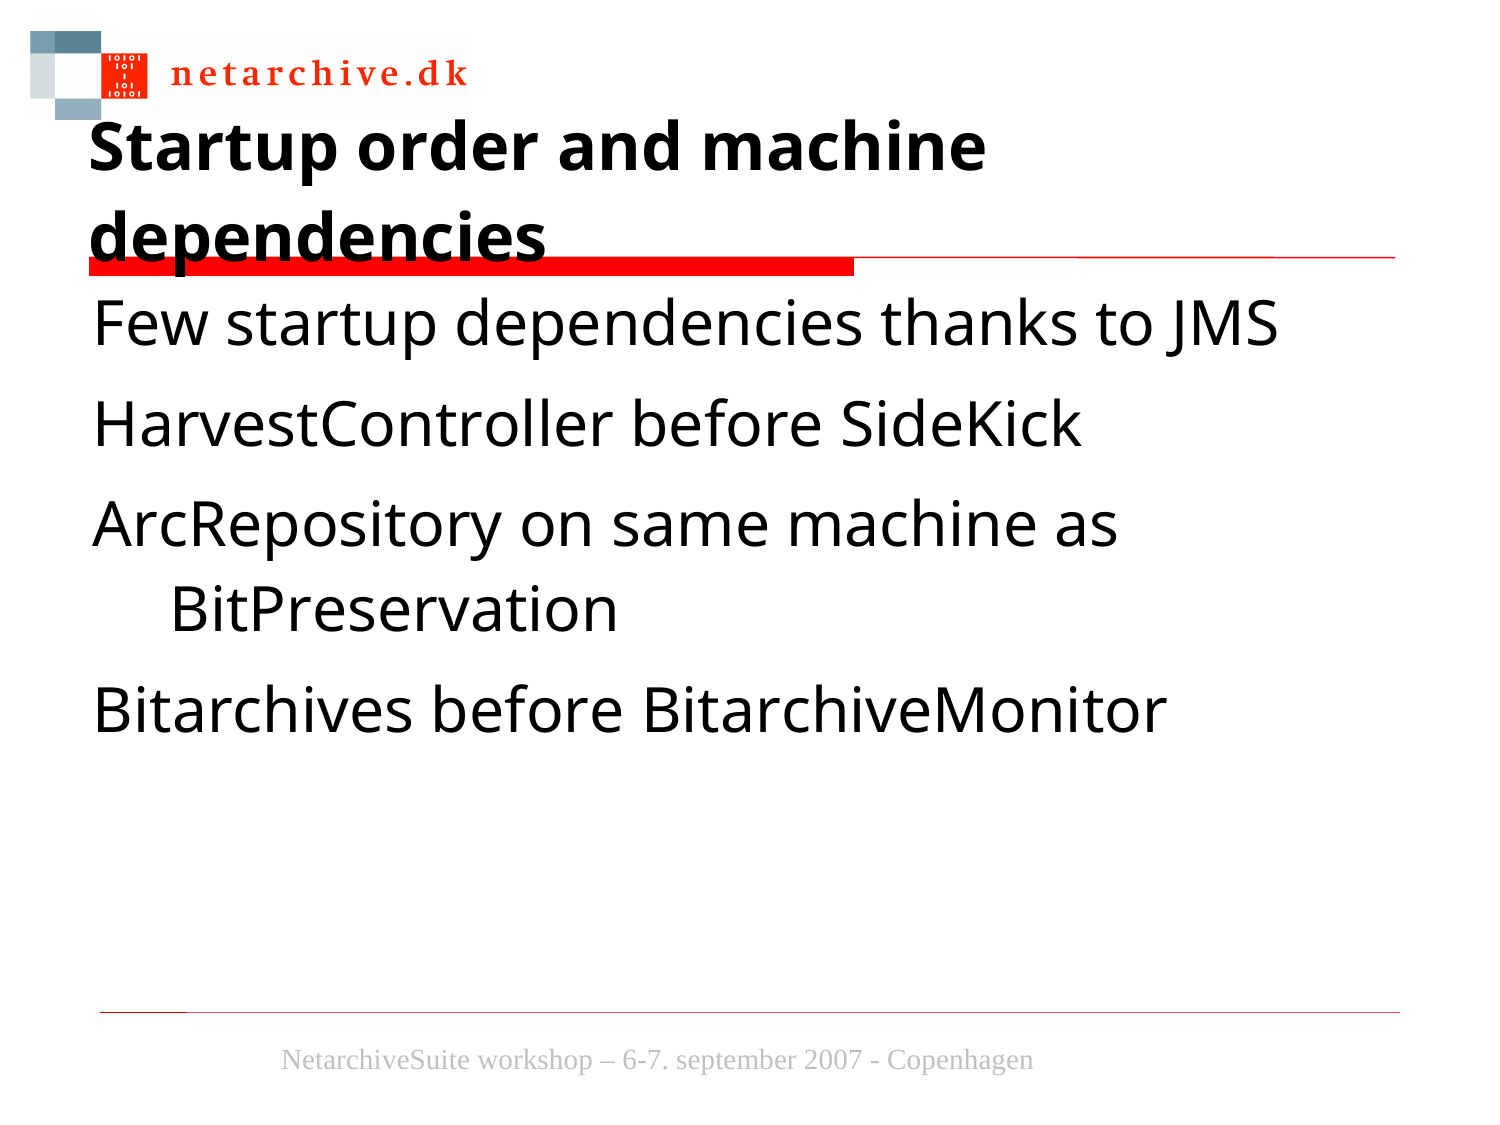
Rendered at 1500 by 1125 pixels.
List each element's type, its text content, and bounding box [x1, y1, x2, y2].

list Few startup dependencies thanks to JMS HarvestController before SideKick ArcRepository on same machine as BitPreservation Bitarchives before BitarchiveMonitor [92, 278, 1406, 988]
title Startup order and machine dependencies [88, 109, 1401, 271]
picture [29, 31, 467, 120]
